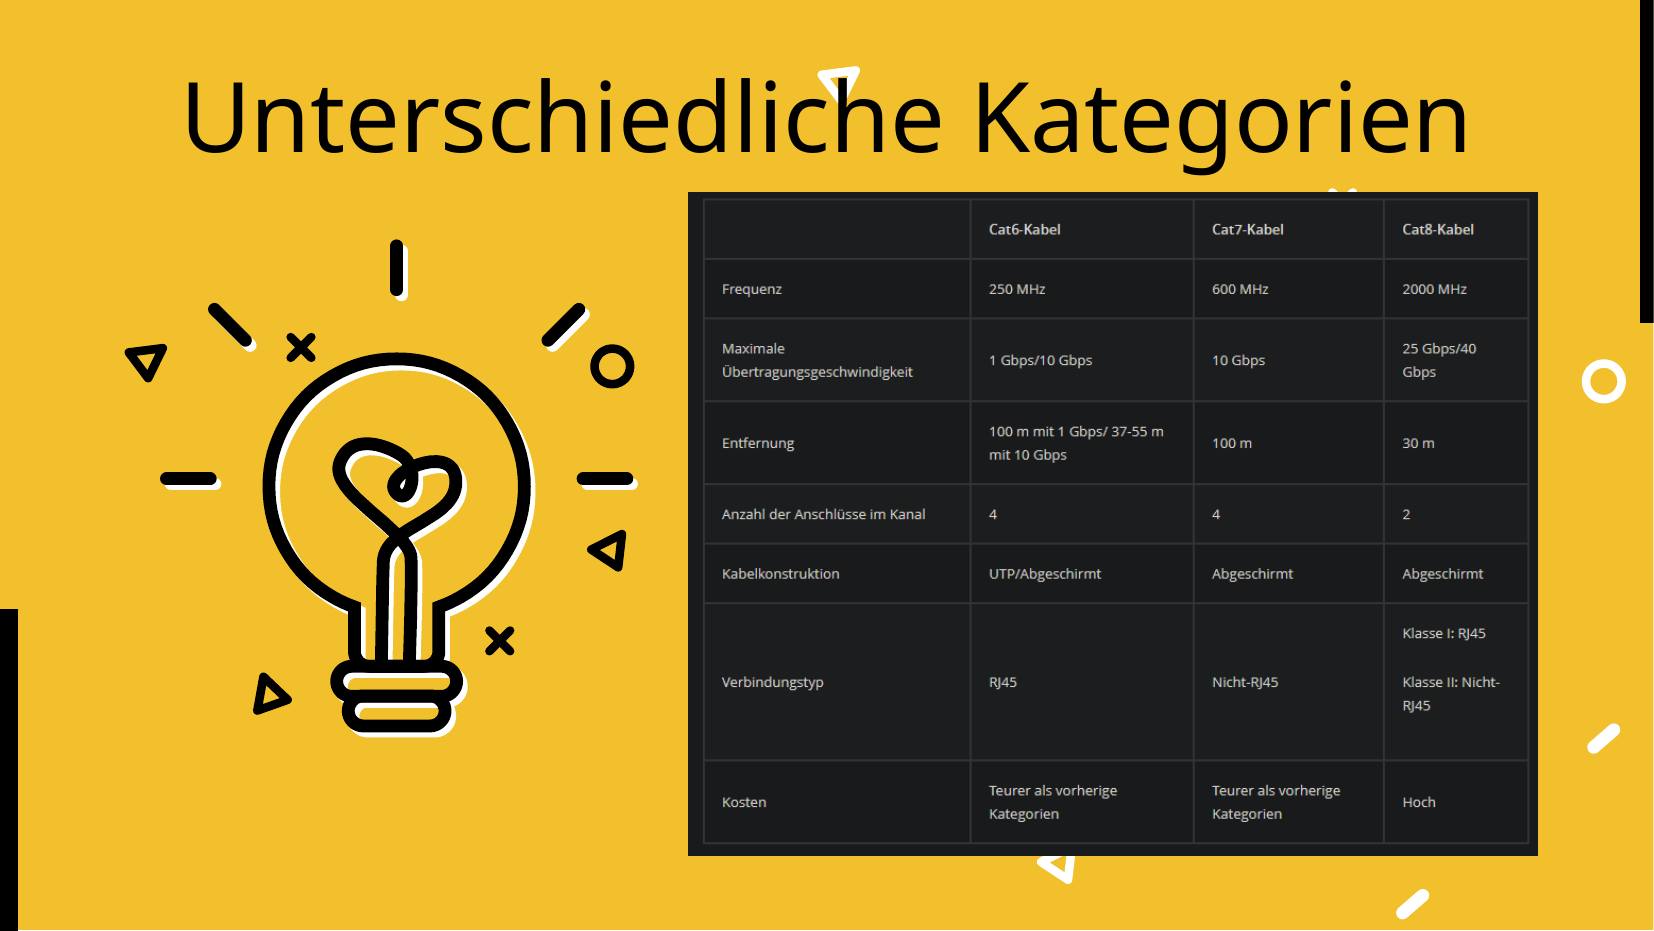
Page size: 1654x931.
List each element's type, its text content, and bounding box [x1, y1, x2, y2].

picture [688, 192, 1538, 856]
title Unterschiedliche Kategorien [82, 37, 1571, 193]
